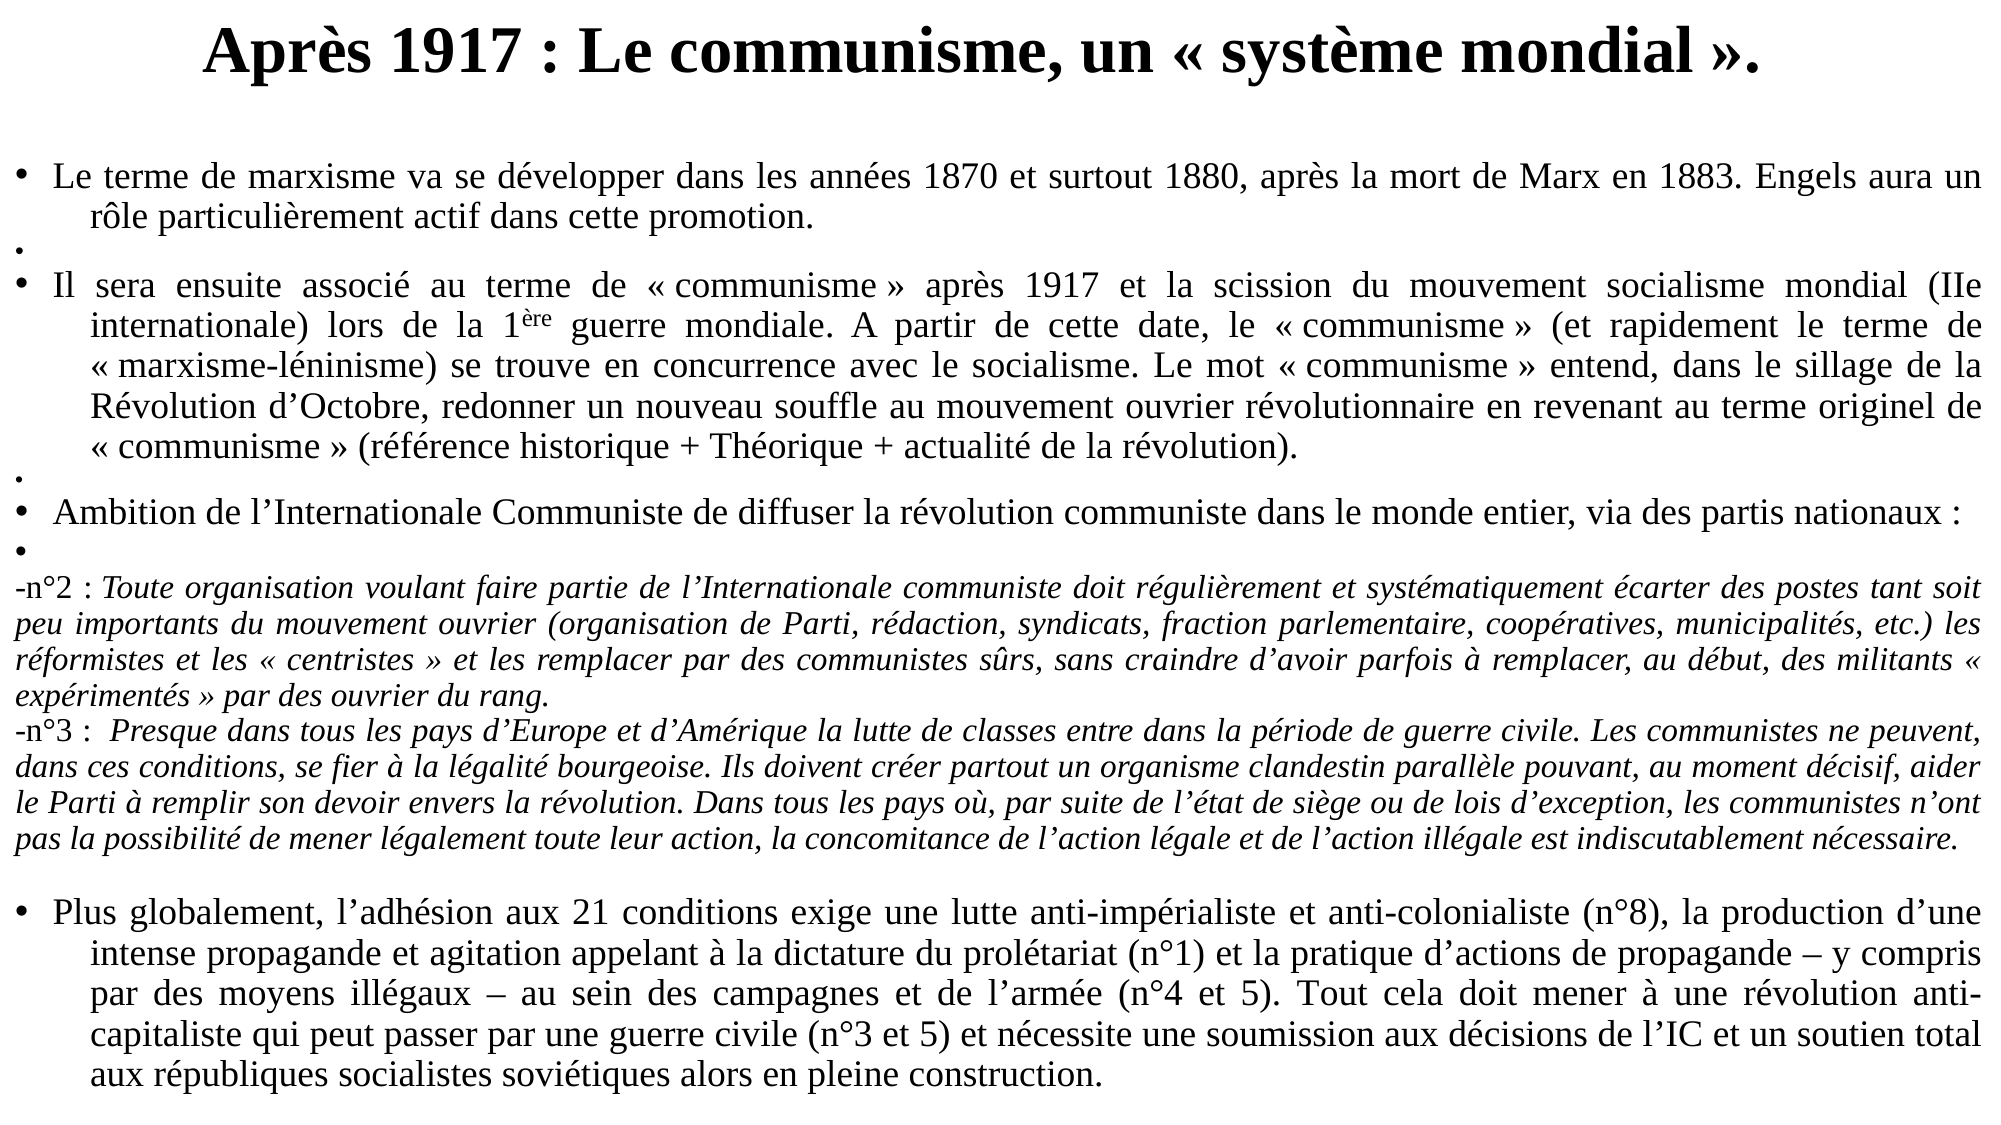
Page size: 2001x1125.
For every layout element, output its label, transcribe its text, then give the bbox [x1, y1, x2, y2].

title Après 1917 : Le communisme, un « système mondial ». [120, 0, 1846, 102]
list Le terme de marxisme va se développer dans les années 1870 et surtout 1880, après la mort de Marx en 1883. Engels aura un rôle particulièrement actif dans cette promotion. Il sera ensuite associé au terme de « communisme » après 1917 et la scission du mouvement socialisme mondial (IIe internationale) lors de la 1ère guerre mondiale. A partir de cette date, le « communisme » (et rapidement le terme de « marxisme-léninisme) se trouve en concurrence avec le socialisme. Le mot « communisme » entend, dans le sillage de la Révolution d’Octobre, redonner un nouveau souffle au mouvement ouvrier révolutionnaire en revenant au terme originel de « communisme » (référence historique + Théorique + actualité de la révolution). Ambition de l’Internationale Communiste de diffuser la révolution communiste dans le monde entier, via des partis nationaux : -n°2 : Toute organisation voulant faire partie de l’Internationale communiste doit régulièrement et systématiquement écarter des postes tant soit peu importants du mouvement ouvrier (organisation de Parti, rédaction, syndicats, fraction parlementaire, coopératives, municipalités, etc.) les réformistes et les « centristes » et les remplacer par des communistes sûrs, sans craindre d’avoir parfois à remplacer, au début, des militants « expérimentés » par des ouvrier du rang. -n°3 : Presque dans tous les pays d’Europe et d’Amérique la lutte de classes entre dans la période de guerre civile. Les communistes ne peuvent, dans ces conditions, se fier à la légalité bourgeoise. Ils doivent créer partout un organisme clandestin parallèle pouvant, au moment décisif, aider le Parti à remplir son devoir envers la révolution. Dans tous les pays où, par suite de l’état de siège ou de lois d’exception, les communistes n’ont pas la possibilité de mener légalement toute leur action, la concomitance de l’action légale et de l’action illégale est indiscutablement nécessaire. Plus globalement, l’adhésion aux 21 conditions exige une lutte anti-impérialiste et anti-colonialiste (n°8), la production d’une intense propagande et agitation appelant à la dictature du prolétariat (n°1) et la pratique d’actions de propagande – y compris par des moyens illégaux – au sein des campagnes et de l’armée (n°4 et 5). Tout cela doit mener à une révolution anti-capitaliste qui peut passer par une guerre civile (n°3 et 5) et nécessite une soumission aux décisions de l’IC et un soutien total aux républiques socialistes soviétiques alors en pleine construction. [0, 148, 2000, 1125]
